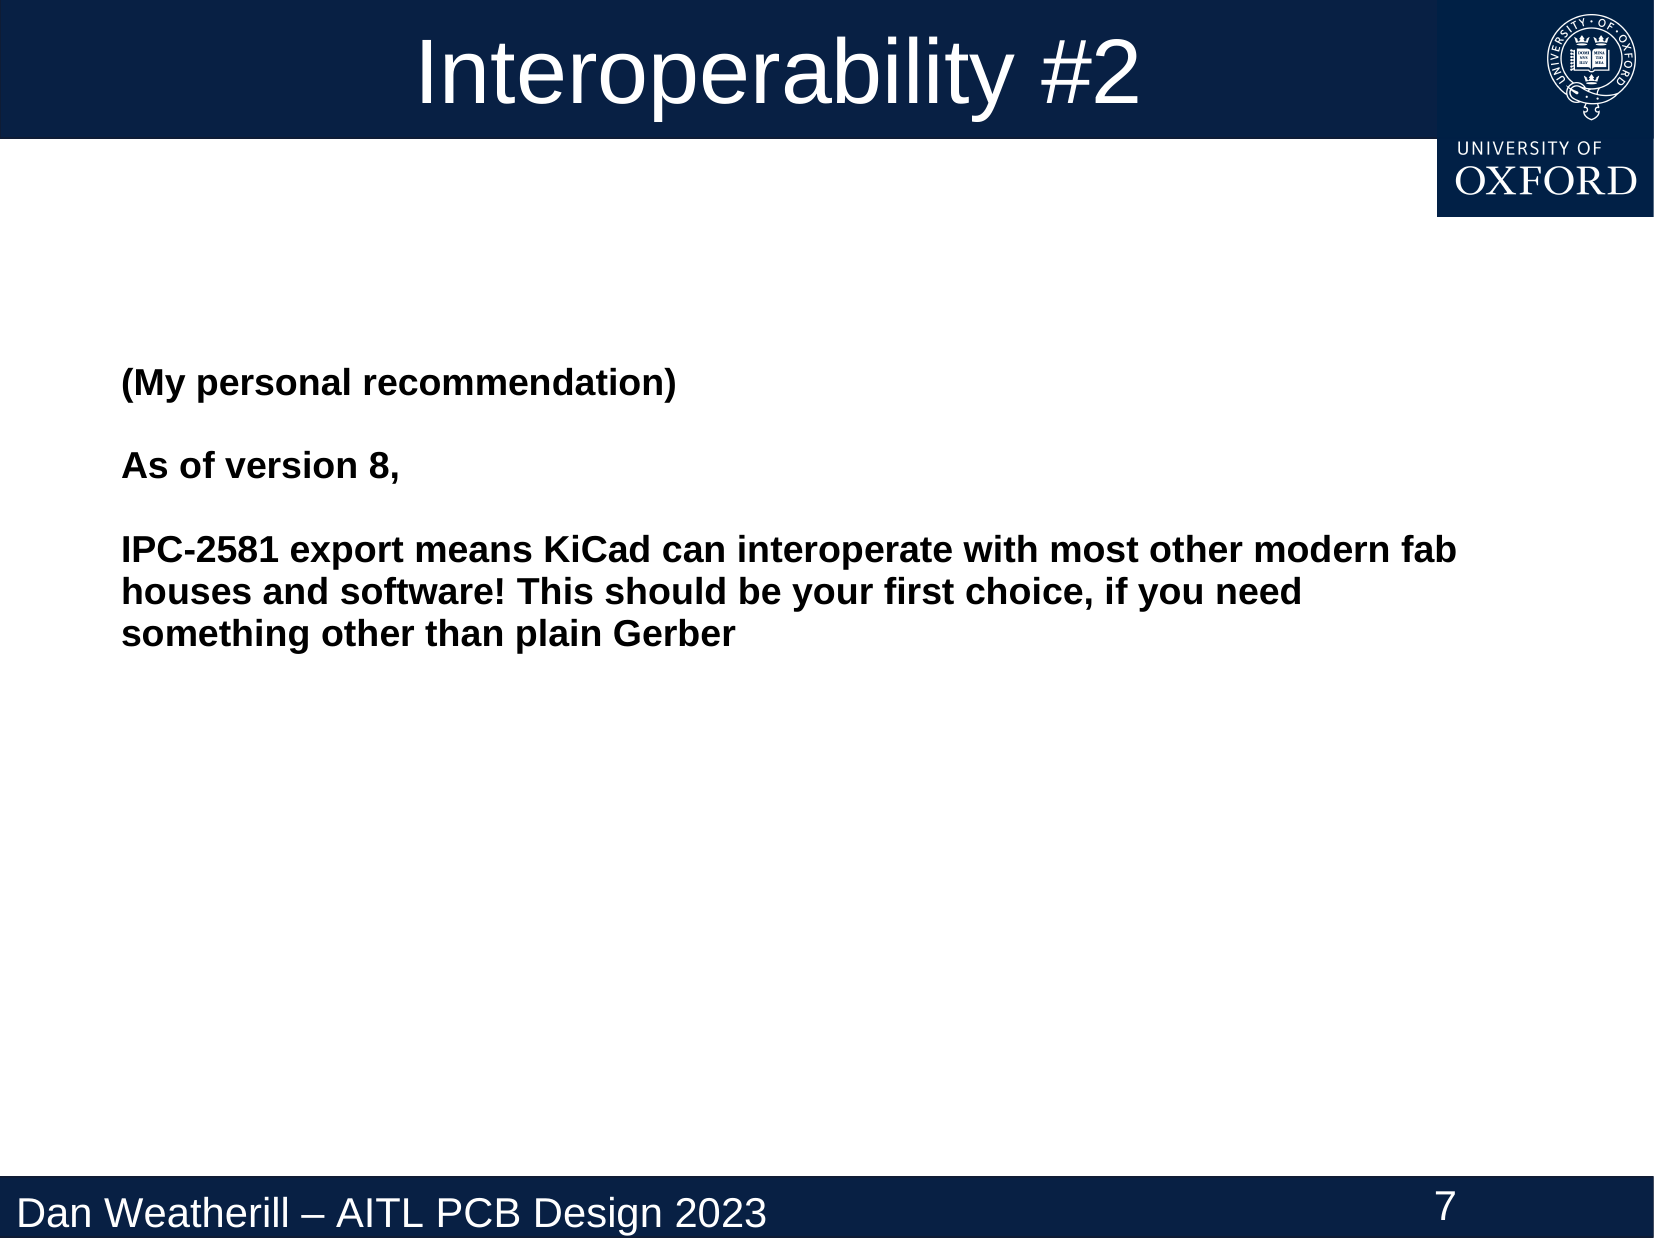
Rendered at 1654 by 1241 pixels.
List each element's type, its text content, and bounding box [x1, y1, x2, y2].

text_box (My personal recommendation) As of version 8, IPC-2581 export means KiCad can interoperate with most other modern fab houses and software! This should be your first choice, if you need something other than plain Gerber [106, 354, 1501, 662]
title Interoperability #2 [35, 0, 1524, 177]
picture [1437, 0, 1654, 217]
